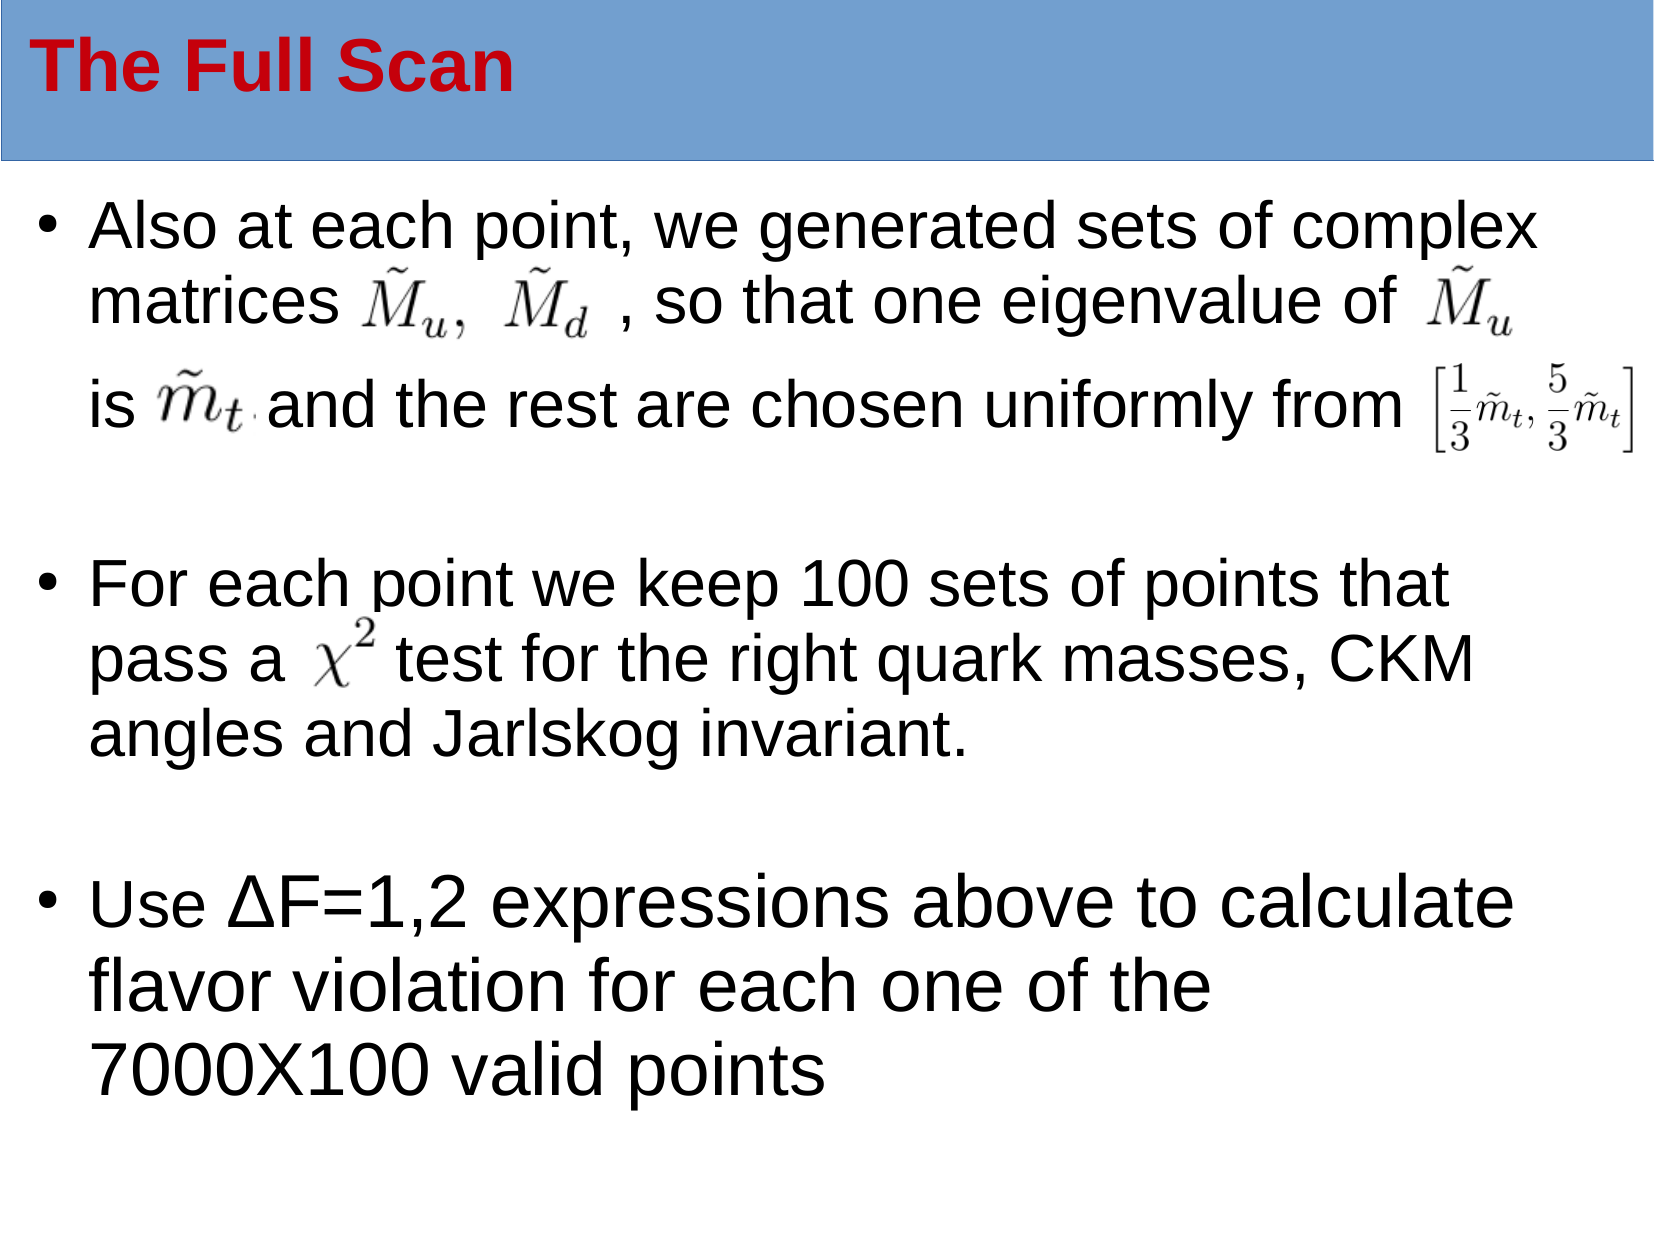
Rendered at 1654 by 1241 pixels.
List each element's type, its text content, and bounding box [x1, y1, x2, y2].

picture [355, 260, 601, 355]
picture [1420, 260, 1519, 346]
list Also at each point, we generated sets of complex matrices , so that one eigenvalue of is and the rest are chosen uniformly from For each point we keep 100 sets of points that pass a test for the right quark masses, CKM angles and Jarlskog invariant. Use ΔF=1,2 expressions above to calculate flavor violation for each one of the 7000X100 valid points [18, 188, 1564, 1179]
text_box [1, 0, 1654, 161]
picture [1421, 354, 1645, 463]
picture [306, 612, 382, 707]
picture [150, 365, 256, 441]
title The Full Scan [0, 2, 1291, 130]
